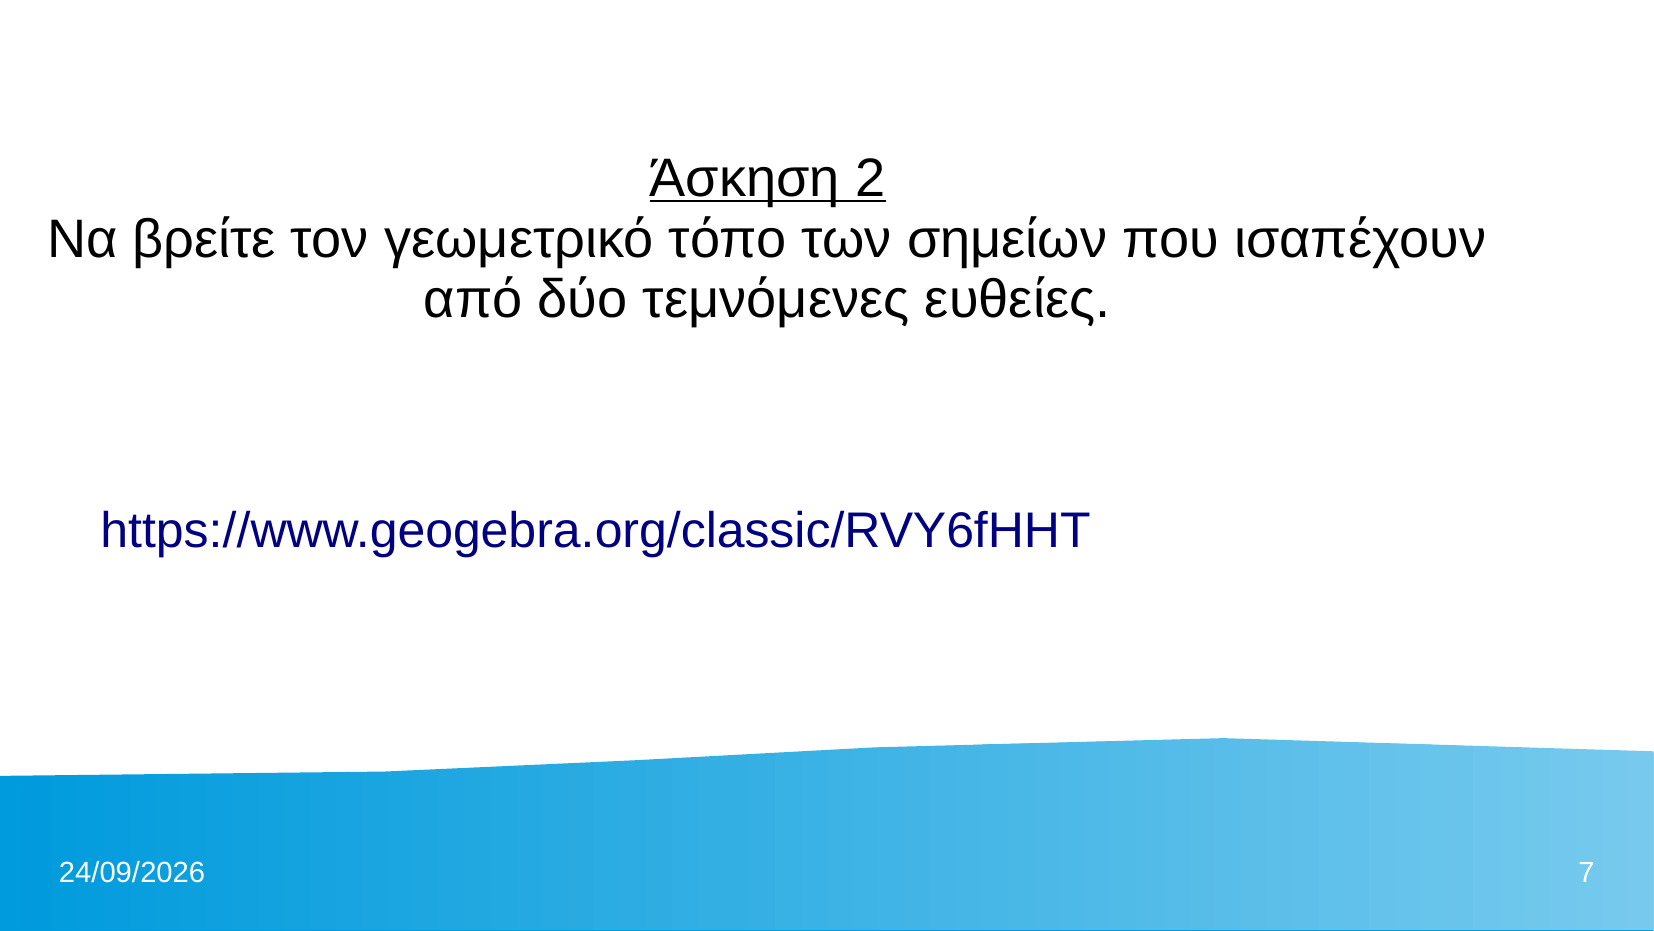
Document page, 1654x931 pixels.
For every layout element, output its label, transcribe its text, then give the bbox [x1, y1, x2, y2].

list https://www.geogebra.org/classic/RVY6fHHT [29, 501, 1565, 768]
title Άσκηση 2 Να βρείτε τον γεωμετρικό τόπο των σημείων που ισαπέχουν από δύο τεμνόμενες ευθείες. [29, 147, 1506, 330]
